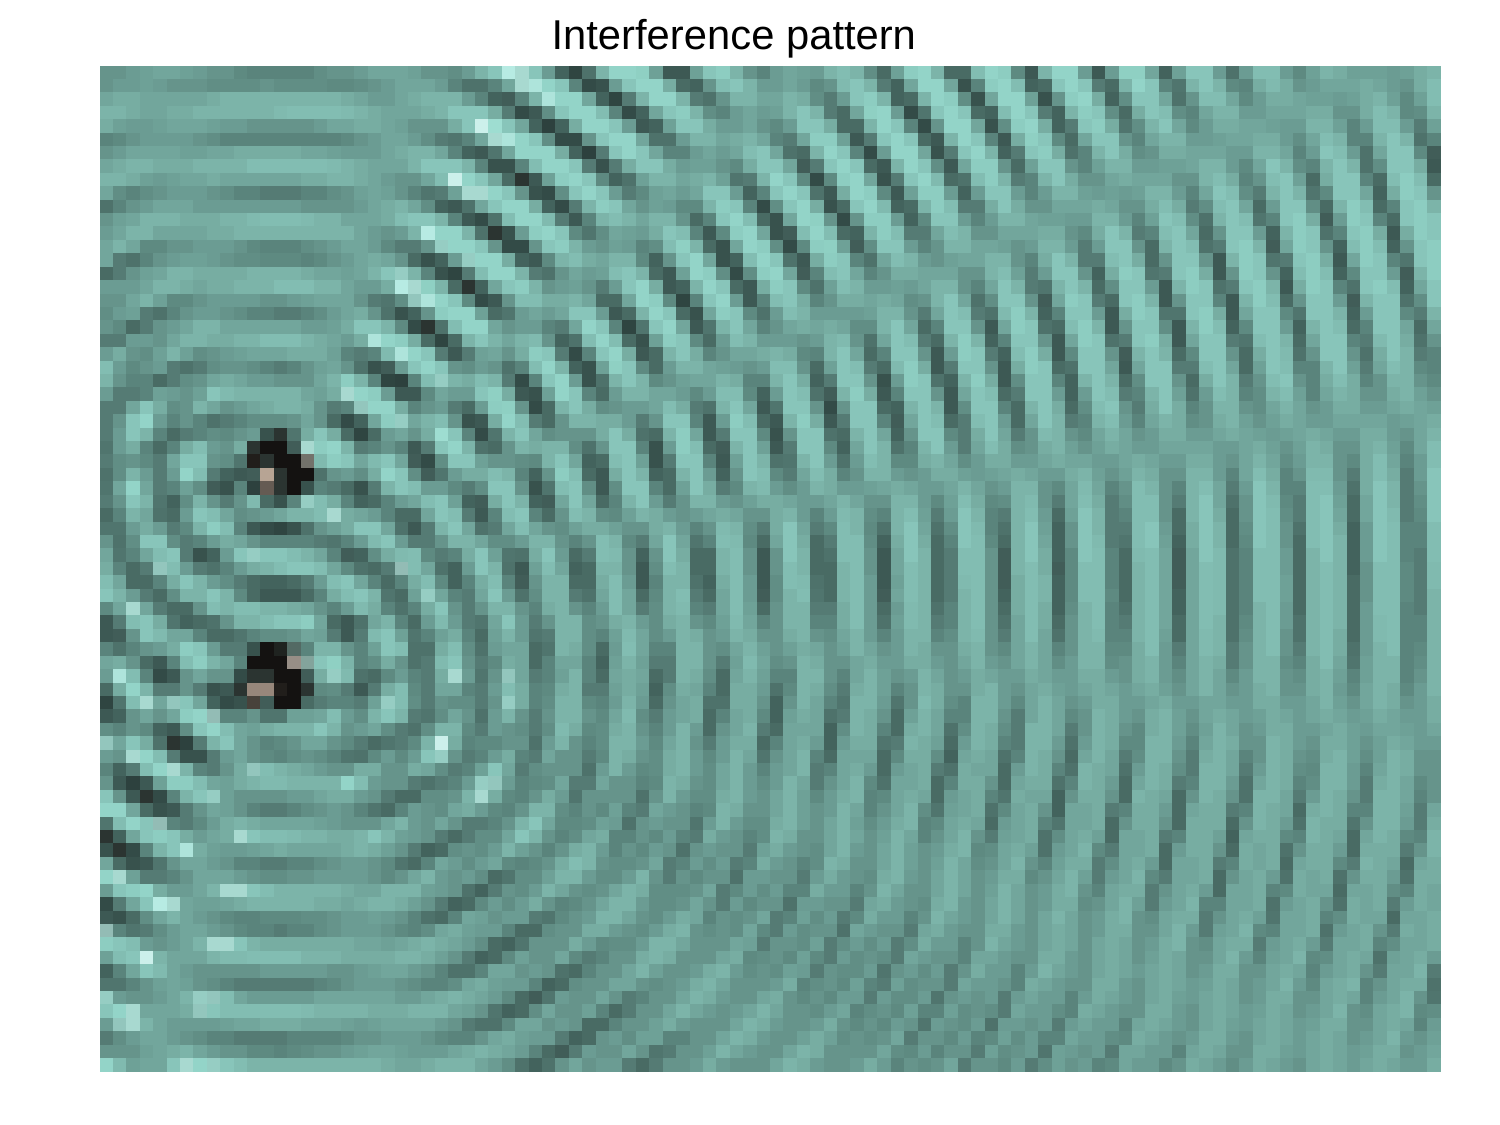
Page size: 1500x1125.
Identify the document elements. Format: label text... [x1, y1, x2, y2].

picture [100, 66, 1441, 1072]
text_box Interference pattern [536, 0, 932, 66]
